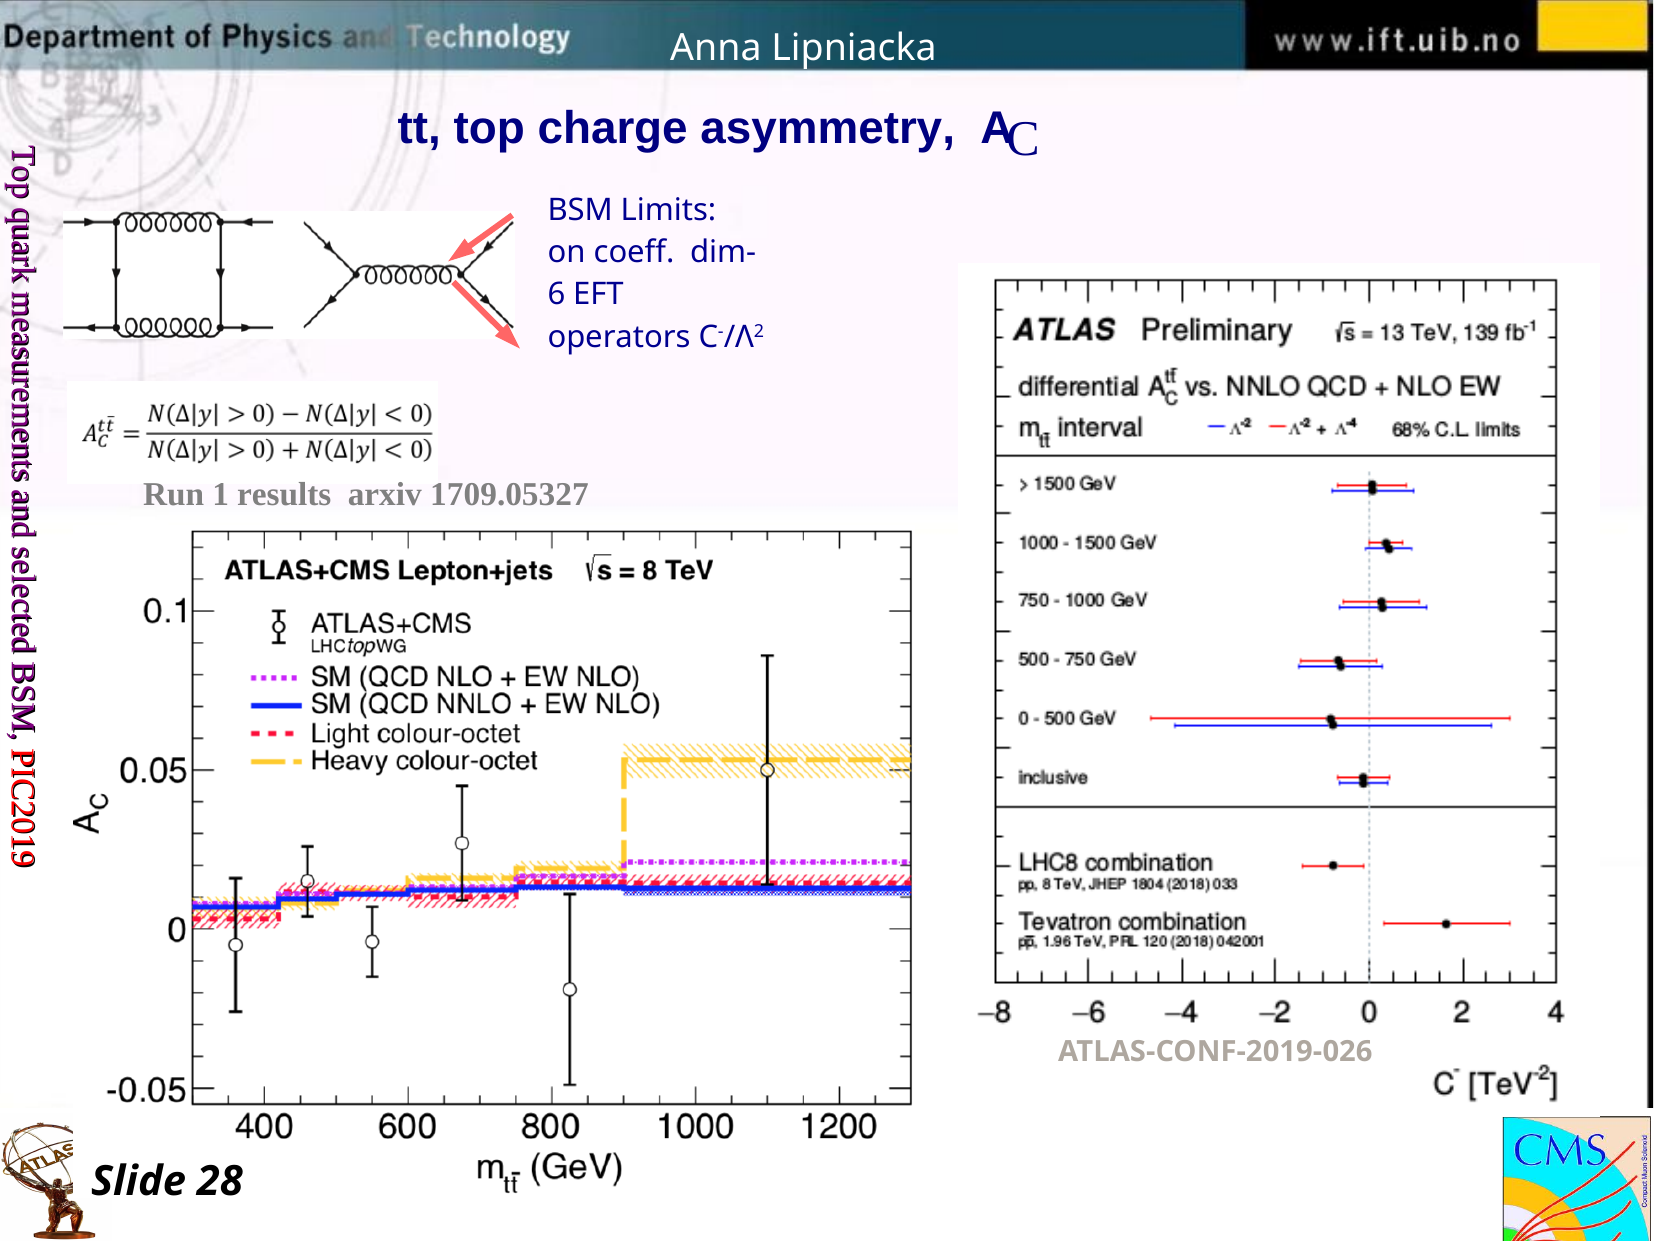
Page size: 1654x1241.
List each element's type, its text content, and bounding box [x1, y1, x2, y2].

text_box ATLAS-CONF-2019-026 [1043, 1025, 1485, 1080]
picture [0, 0, 1654, 1241]
picture [230, 1169, 236, 1177]
text_box C [1006, 111, 1039, 172]
text_box Slide 28 [91, 1151, 223, 1205]
picture [226, 1182, 234, 1191]
title tt, top charge asymmetry, A [0, 24, 1412, 232]
text_box BSM Limits: on coeff. dim-6 EFT operators C-/Λ2 [518, 187, 774, 359]
text_box Run 1 results arxiv 1709.05327 [143, 475, 863, 536]
